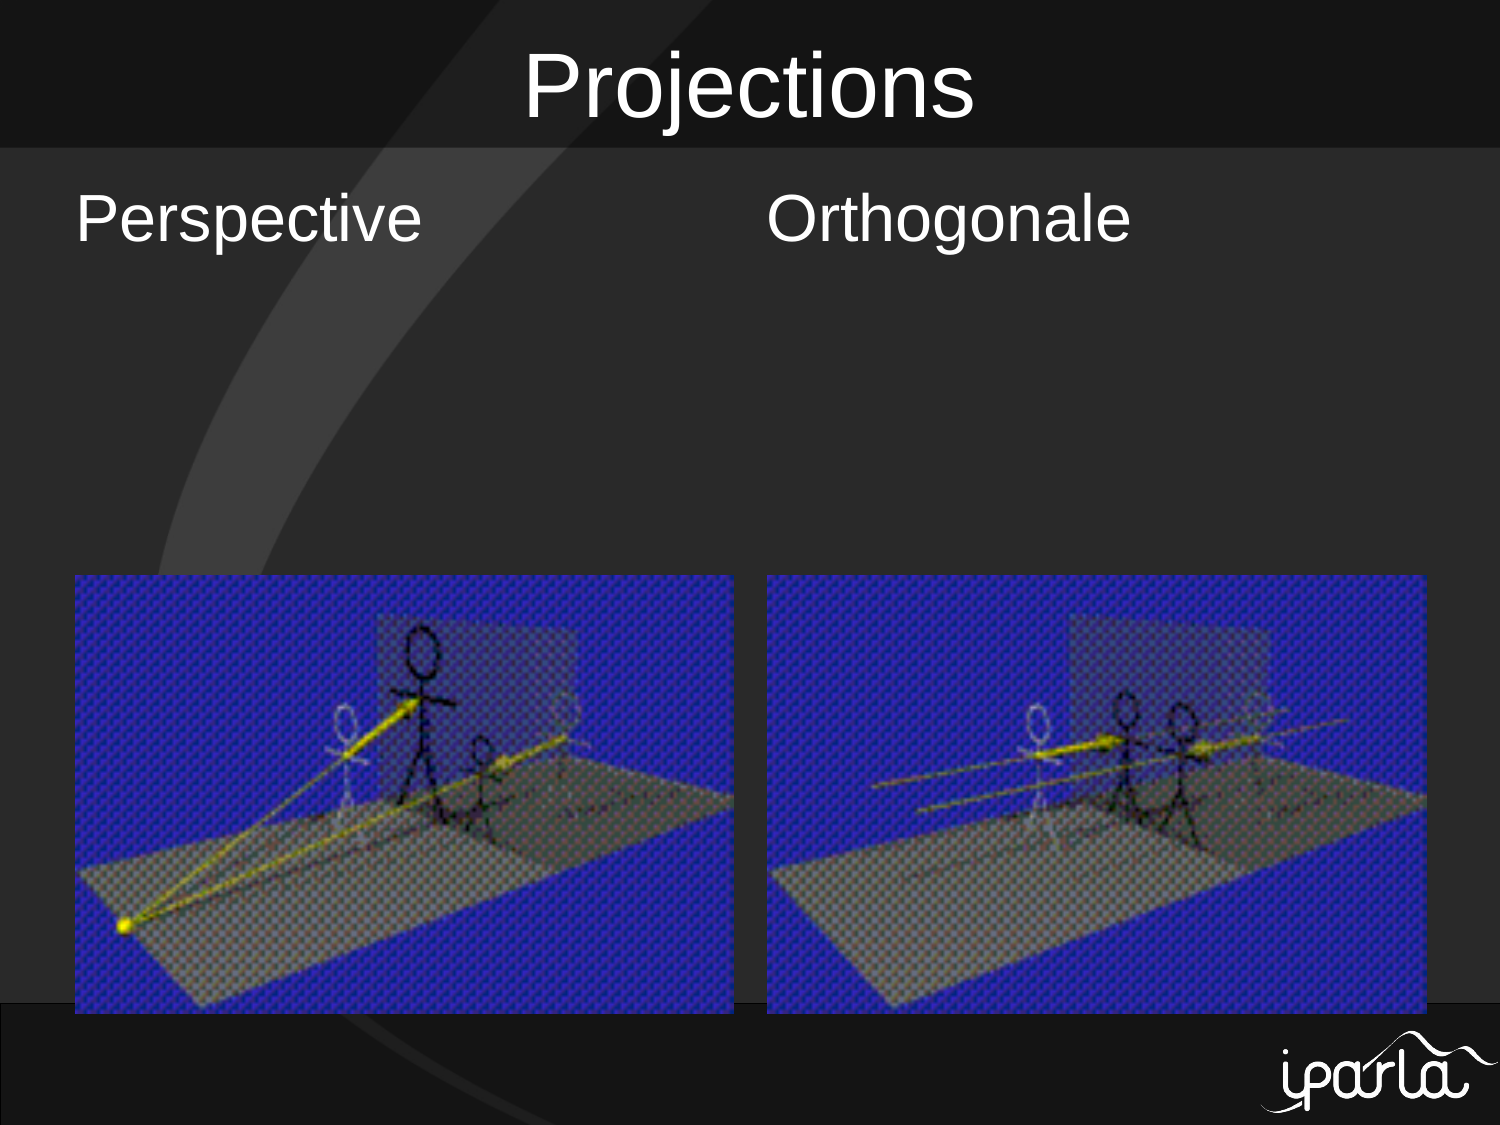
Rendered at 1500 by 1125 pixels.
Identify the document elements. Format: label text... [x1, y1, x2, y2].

title Projections [75, 24, 1425, 148]
picture [0, 0, 1500, 1125]
list Orthogonale [766, 180, 1425, 1005]
list Perspective [75, 180, 734, 575]
